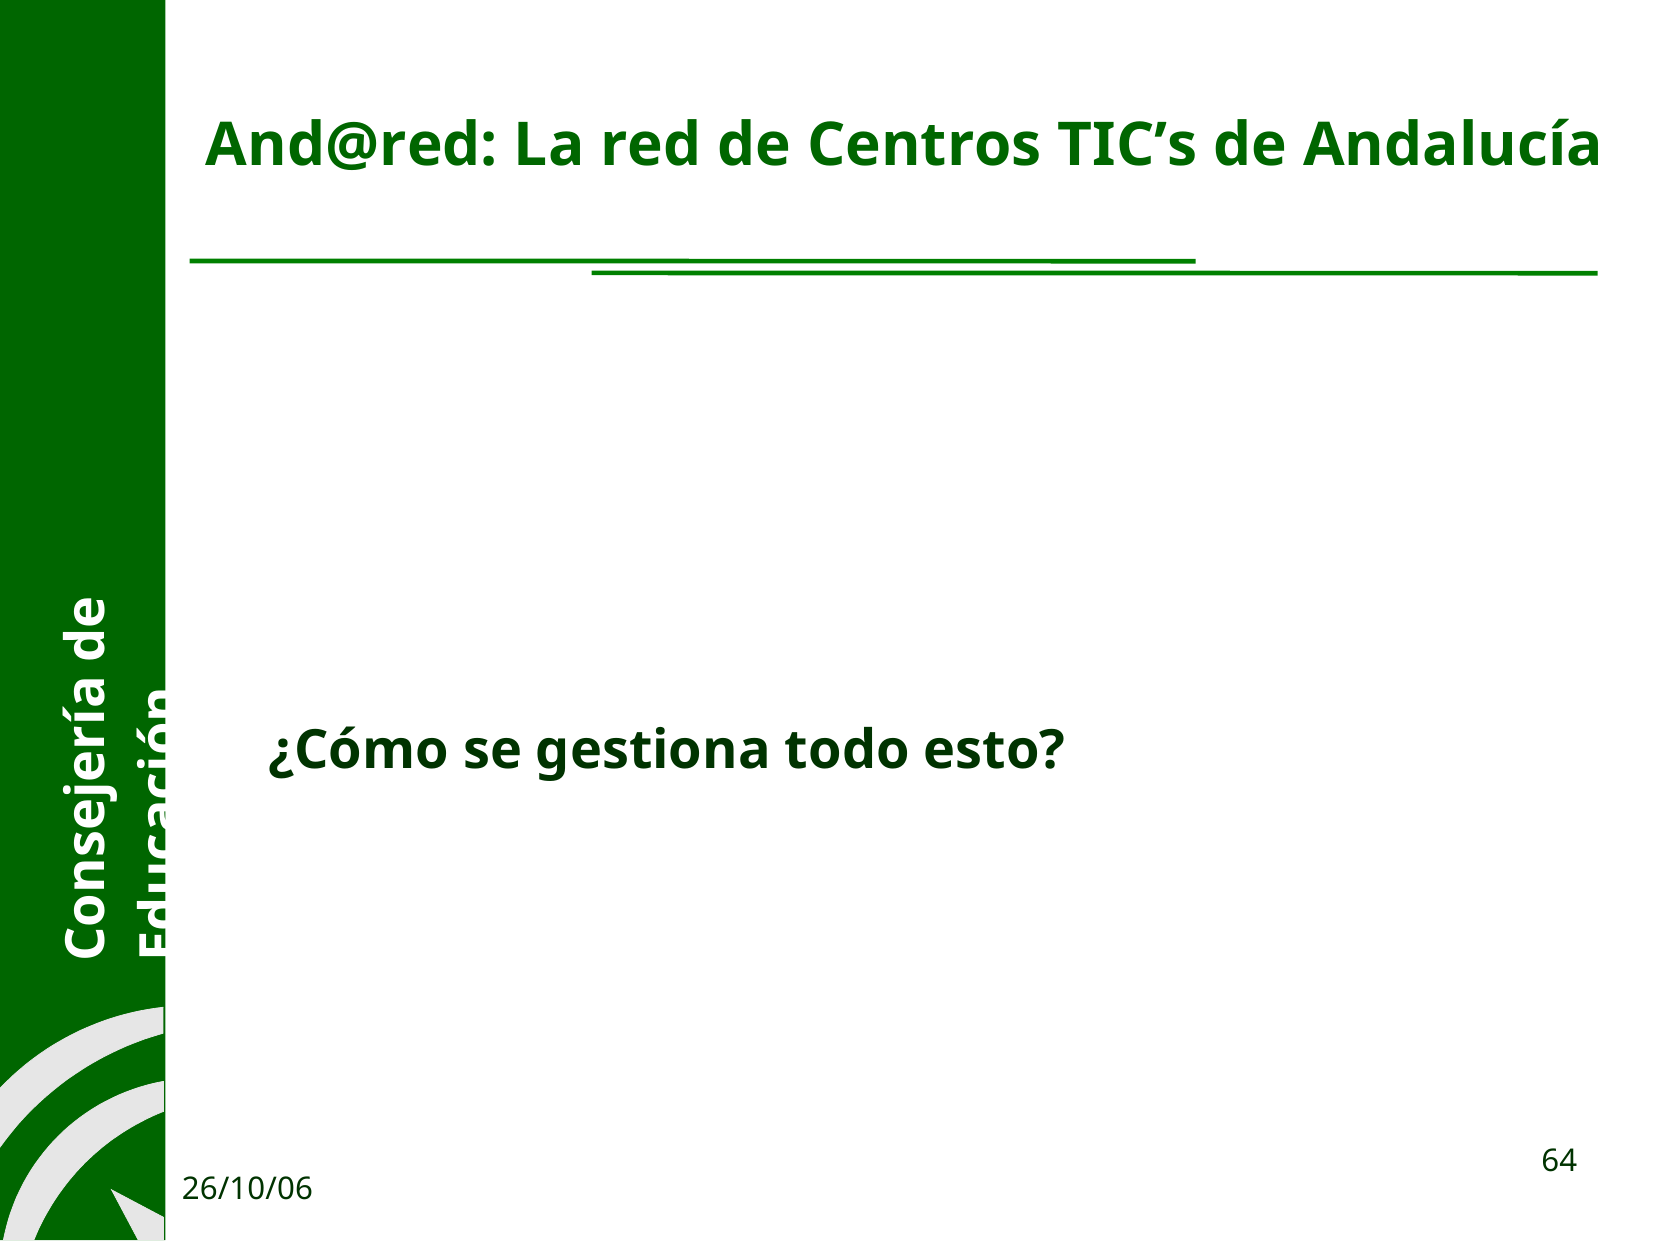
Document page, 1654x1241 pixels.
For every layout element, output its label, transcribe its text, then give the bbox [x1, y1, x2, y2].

title And@red: La red de Centros TIC’s de Andalucía [189, 64, 1654, 219]
list ¿Cómo se gestiona todo esto? [248, 348, 1529, 1093]
